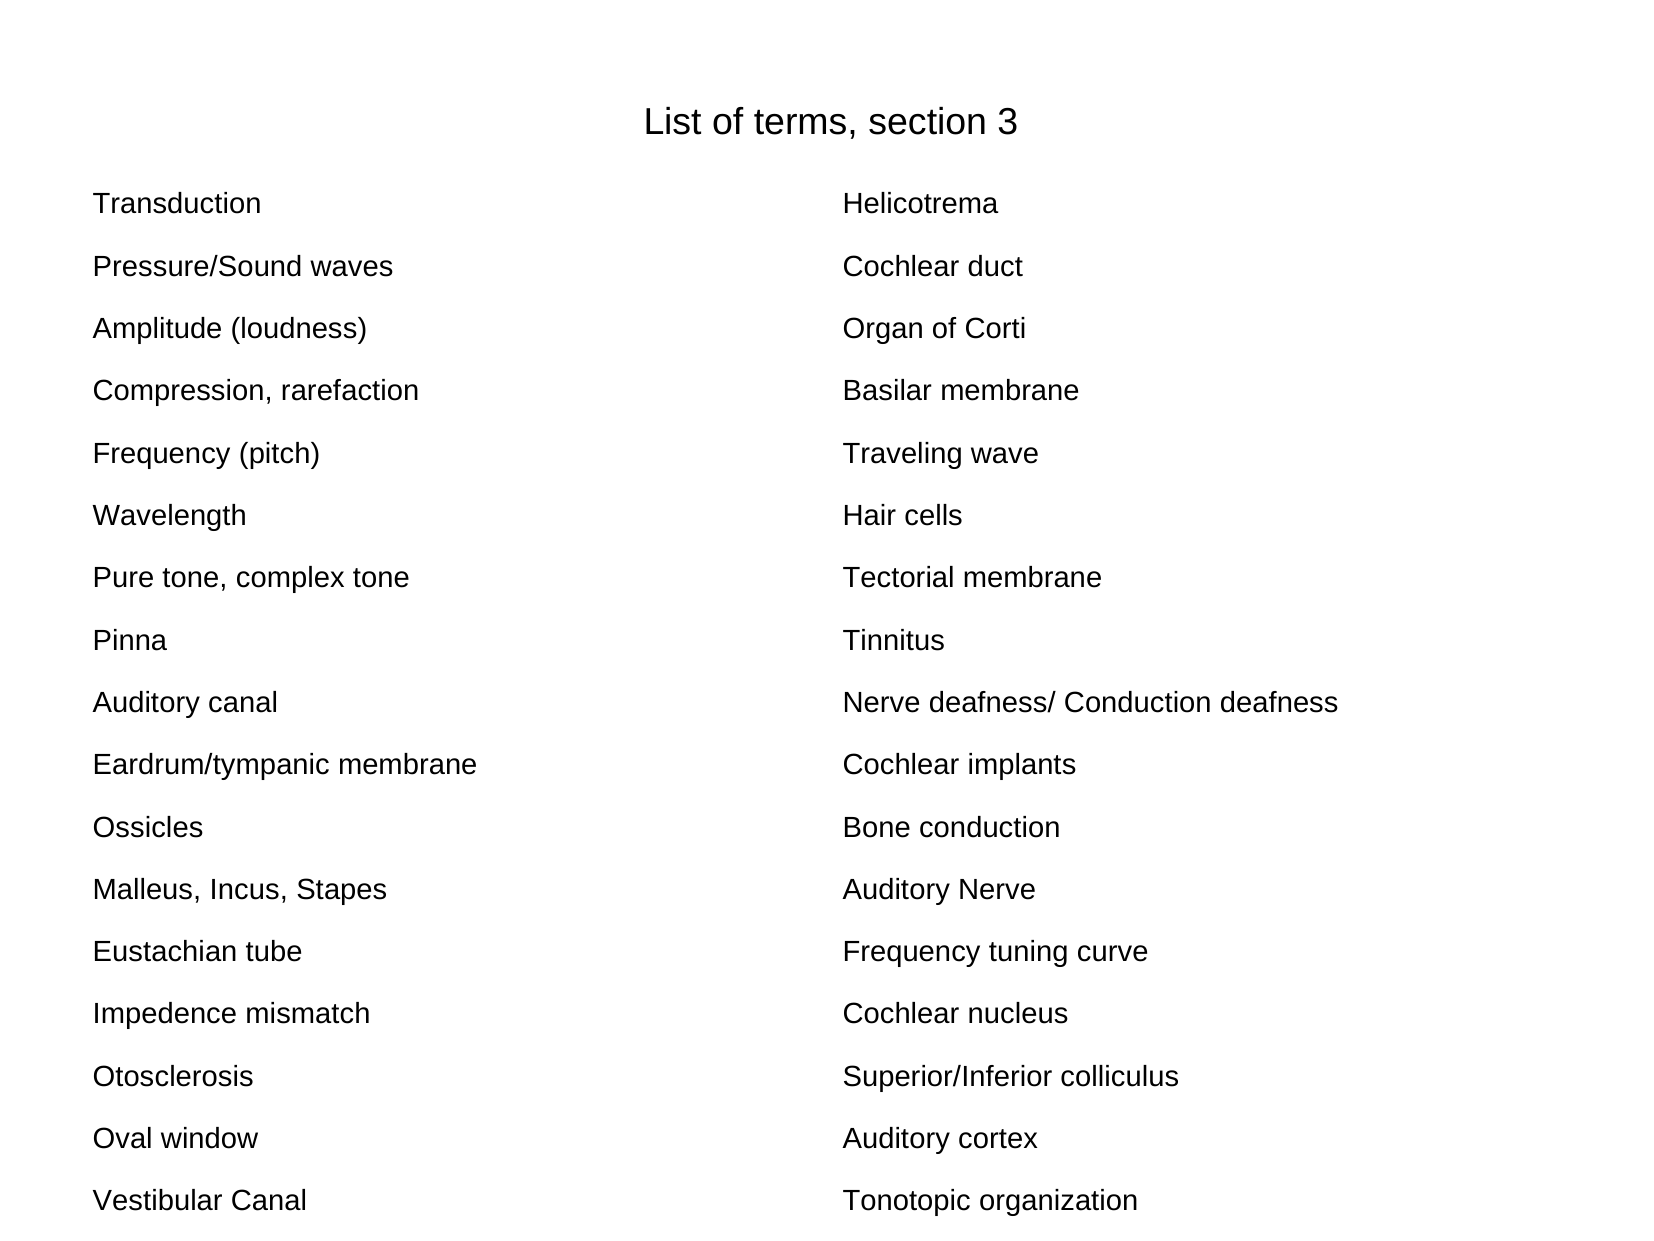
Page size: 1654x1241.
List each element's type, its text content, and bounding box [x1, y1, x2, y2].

list Helicotrema Cochlear duct Organ of Corti Basilar membrane Traveling wave Hair cells Tectorial membrane Tinnitus Nerve deafness/ Conduction deafness Cochlear implants Bone conduction Auditory Nerve Frequency tuning curve Cochlear nucleus Superior/Inferior colliculus Auditory cortex Tonotopic organization [825, 187, 1463, 1218]
title List of terms, section 3 [86, 18, 1576, 226]
list Transduction Pressure/Sound waves Amplitude (loudness) Compression, rarefaction Frequency (pitch) Wavelength Pure tone, complex tone Pinna Auditory canal Eardrum/tympanic membrane Ossicles Malleus, Incus, Stapes Eustachian tube Impedence mismatch Otosclerosis Oval window Vestibular Canal [75, 187, 713, 1218]
